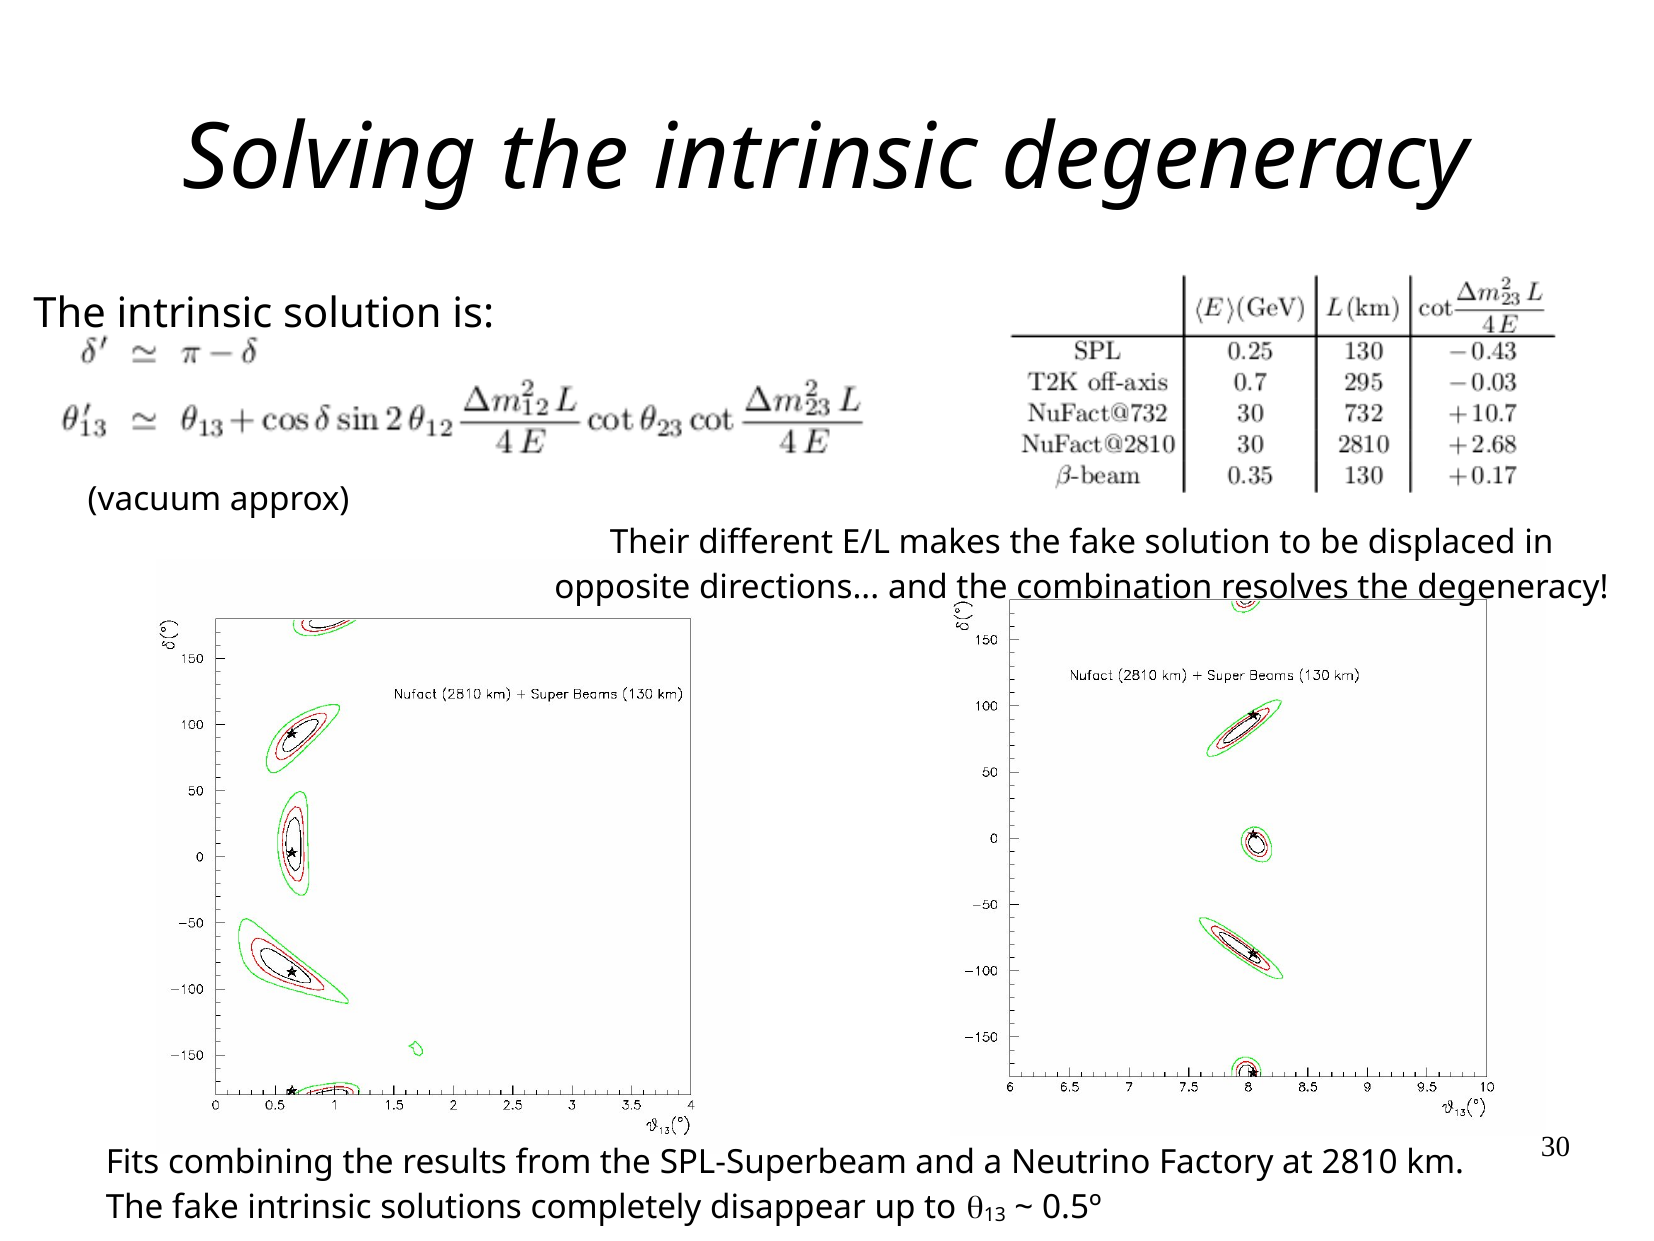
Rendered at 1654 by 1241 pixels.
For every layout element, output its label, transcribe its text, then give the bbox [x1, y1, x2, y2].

text_box Their different E/L makes the fake solution to be displaced in opposite directions... and the combination resolves the degeneracy! [525, 510, 1640, 624]
text_box (vacuum approx) [72, 467, 368, 523]
picture [156, 559, 751, 1130]
picture [950, 624, 1546, 1136]
text_box The intrinsic solution is: [18, 275, 529, 341]
picture [1006, 250, 1571, 510]
title Solving the intrinsic degeneracy [82, 56, 1571, 250]
picture [6, 298, 903, 510]
text_box Fits combining the results from the SPL-Superbeam and a Neutrino Factory at 2810 km. The fake intrinsic solutions completely disappear up to q13 ~ 0.5º [91, 1130, 1506, 1240]
